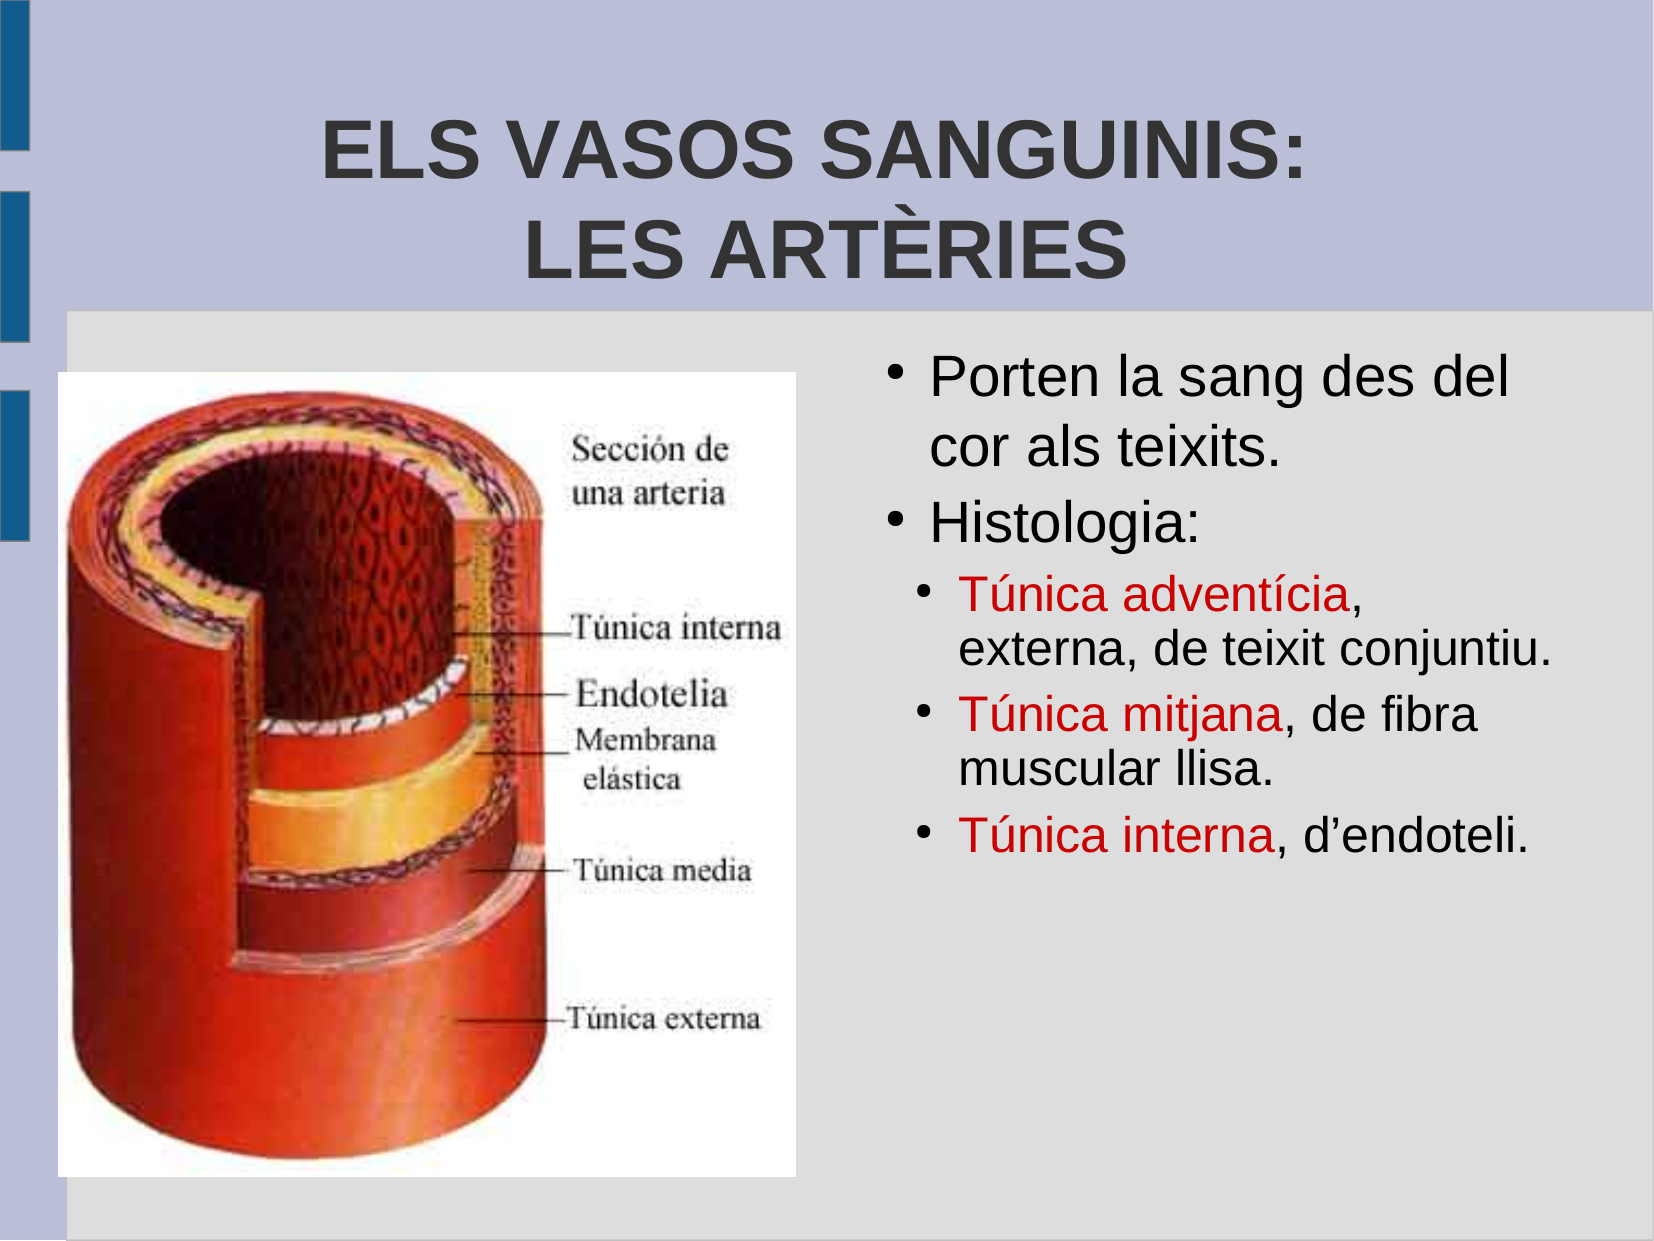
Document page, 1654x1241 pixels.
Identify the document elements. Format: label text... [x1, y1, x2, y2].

text_box ELS VASOS SANGUINIS: LES ARTÈRIES [82, 87, 1571, 304]
text_box Porten la sang des del cor als teixits. Histologia: Túnica adventícia, externa, de teixit conjuntiu. Túnica mitjana, de fibra muscular llisa. Túnica interna, d’endoteli. [840, 330, 1571, 1109]
picture [58, 372, 796, 1177]
